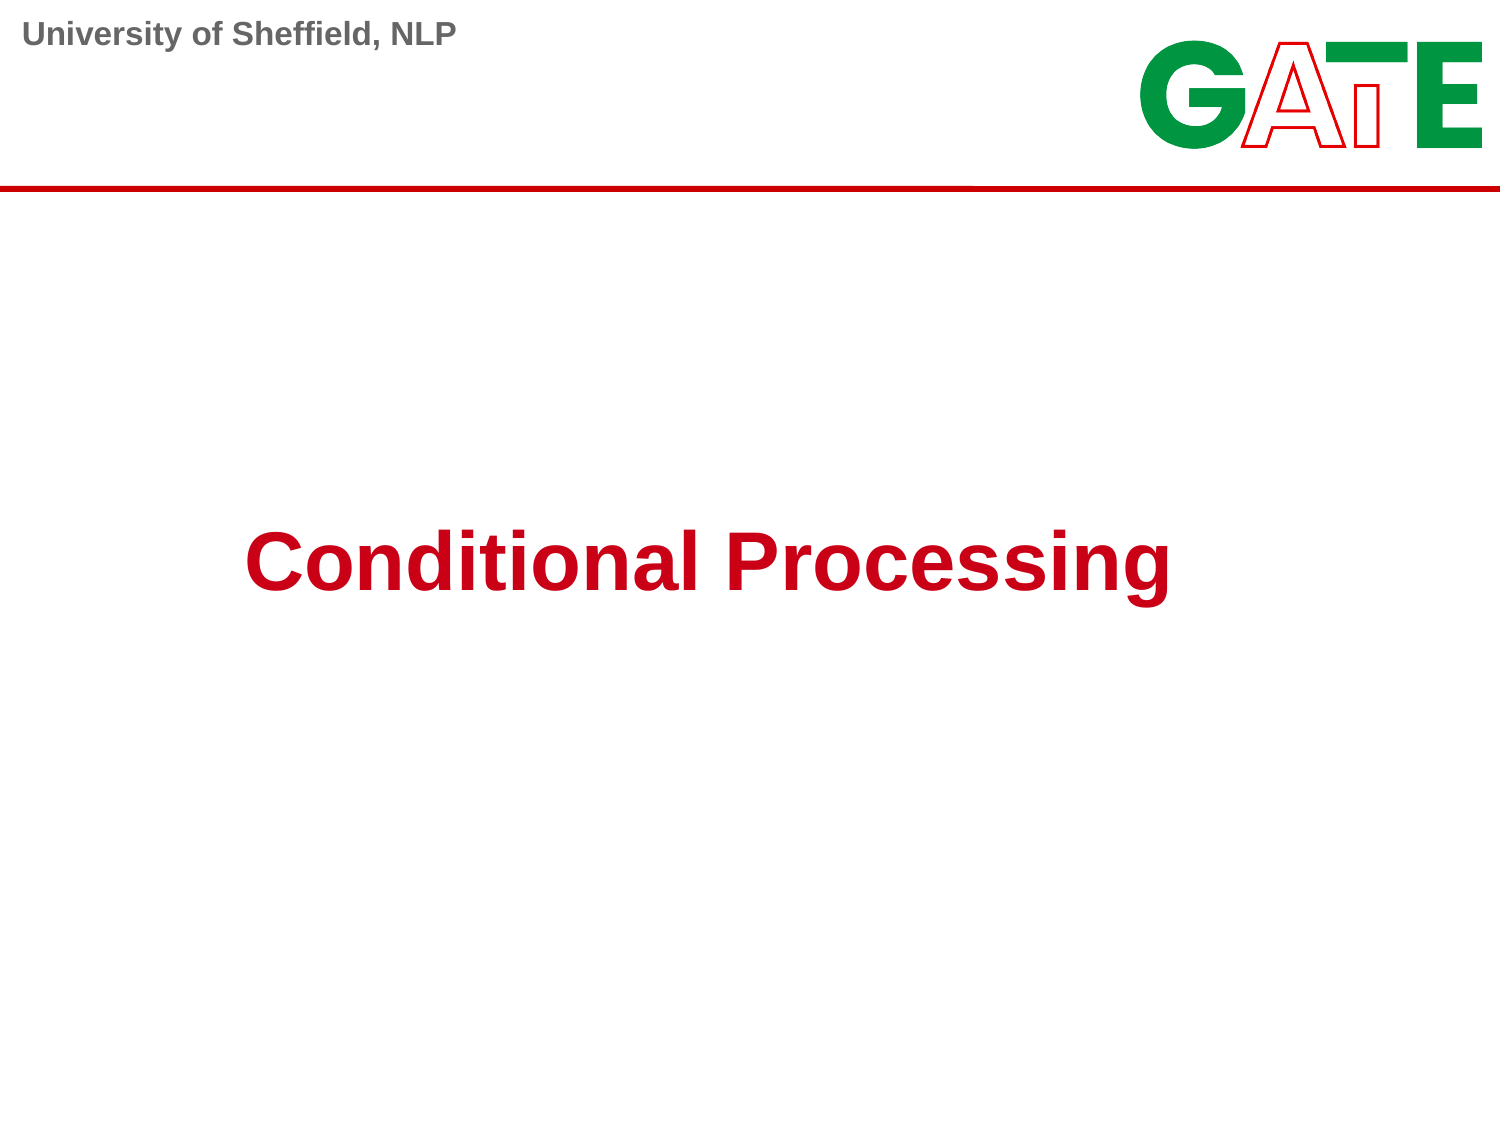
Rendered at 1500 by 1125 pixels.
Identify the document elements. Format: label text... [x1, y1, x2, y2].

text_box Conditional Processing [37, 7, 1381, 1100]
picture [1381, 23, 1489, 166]
